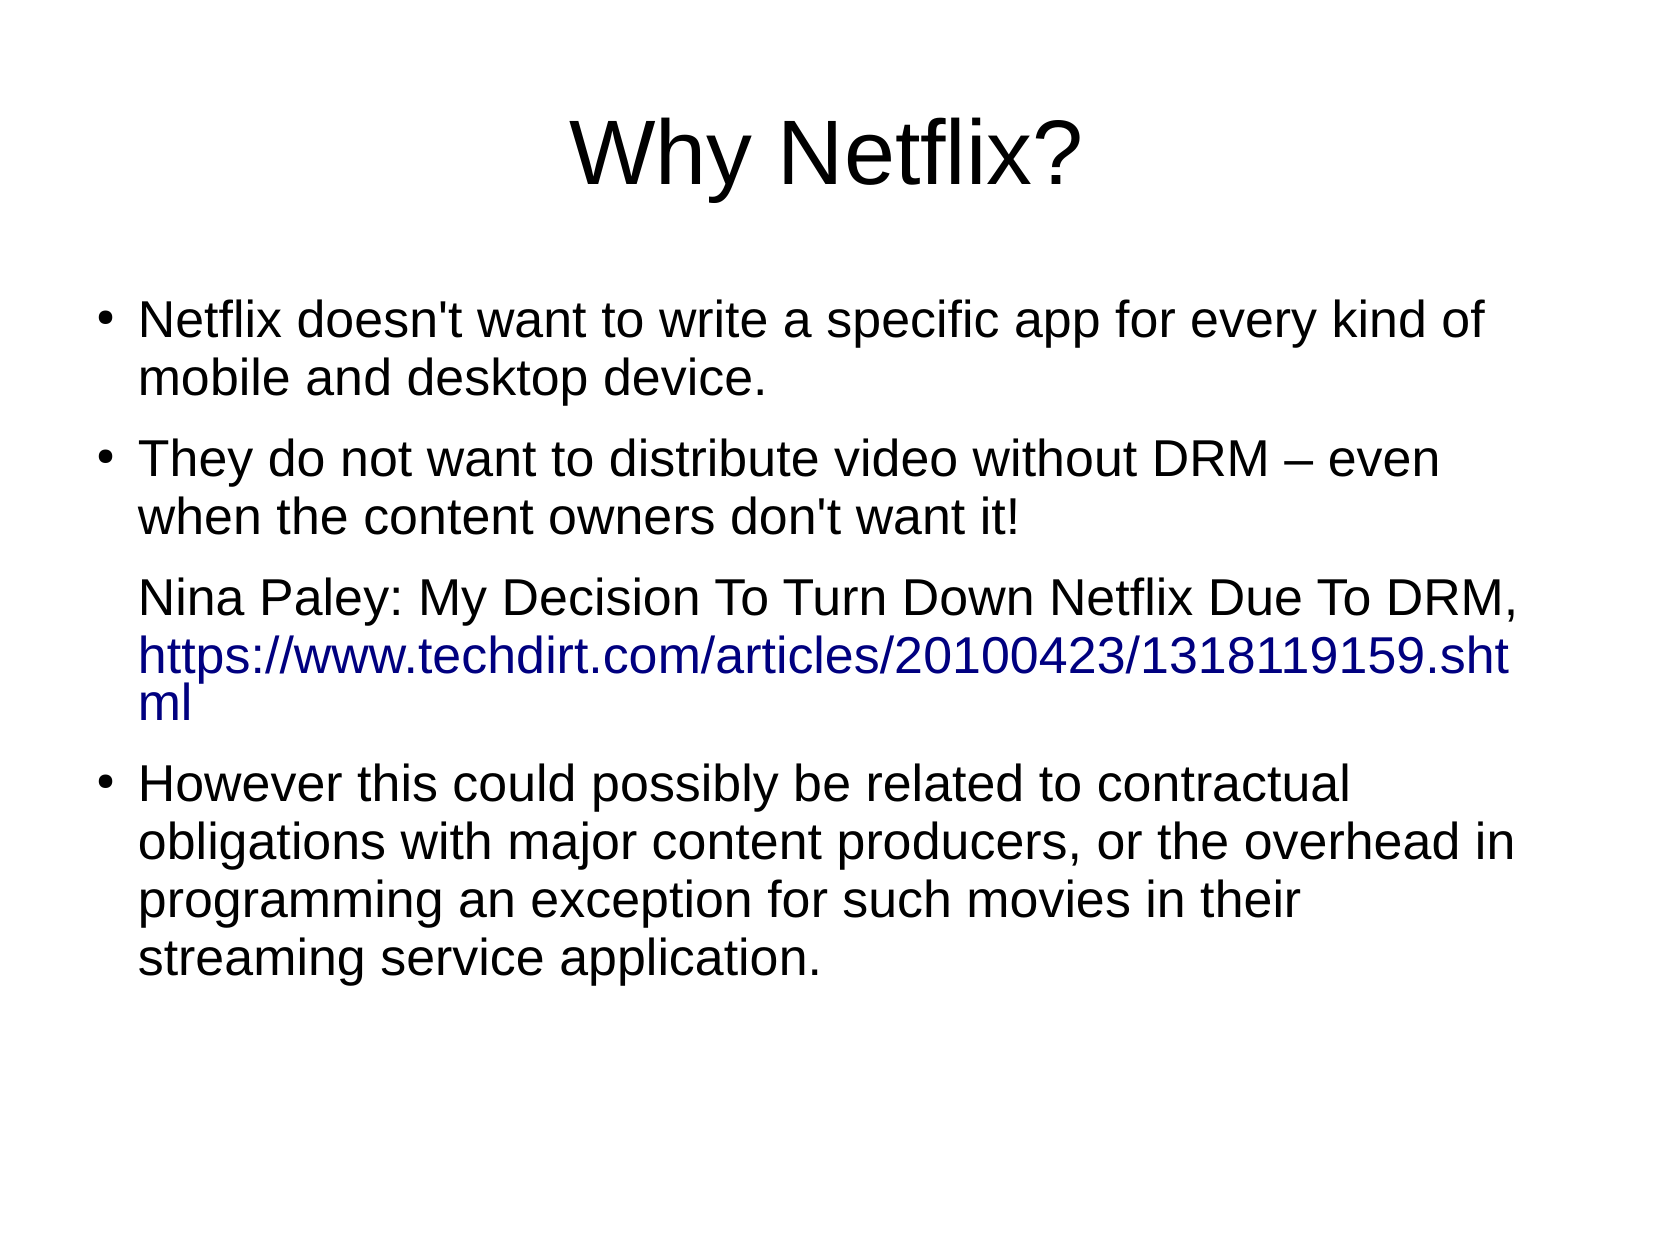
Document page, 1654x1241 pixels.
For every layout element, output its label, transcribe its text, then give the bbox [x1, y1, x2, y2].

title Why Netflix? [82, 49, 1571, 257]
list Netflix doesn't want to write a specific app for every kind of mobile and desktop device. They do not want to distribute video without DRM – even when the content owners don't want it! Nina Paley: My Decision To Turn Down Netflix Due To DRM, https://www.techdirt.com/articles/20100423/1318119159.shtml However this could possibly be related to contractual obligations with major content producers, or the overhead in programming an exception for such movies in their streaming service application. [82, 290, 1538, 1010]
